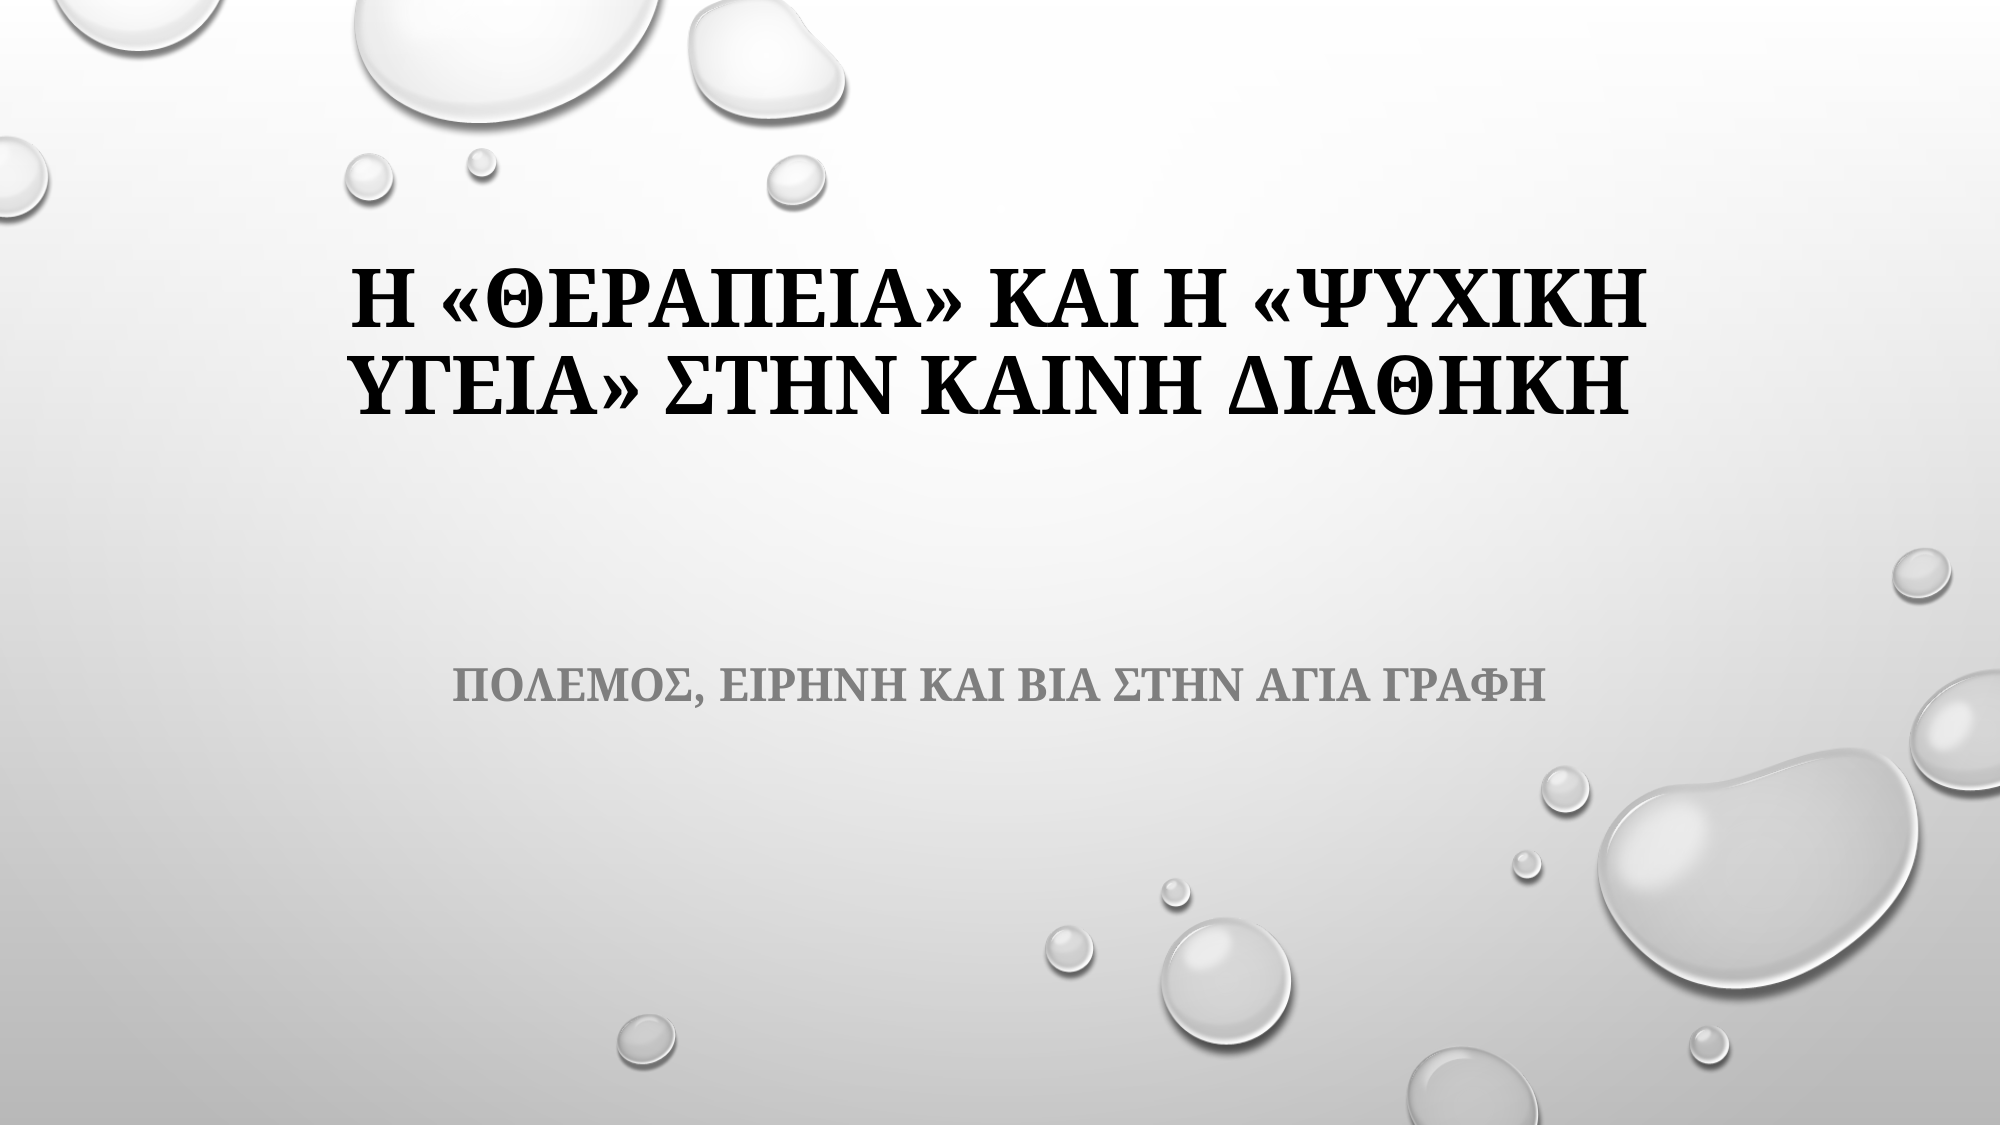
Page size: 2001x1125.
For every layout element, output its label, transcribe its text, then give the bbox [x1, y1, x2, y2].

title Η «θεραπεια» KAI H «ΨΥΧΙΚΗ ΥΓΕΙΑ» ΣΤΗΝ ΚΑΙΝΗ ΔΙΑΘΗΚΗ [287, 213, 1713, 625]
subtitle ΠΟΛΕΜΟΣ, ΕΙΡΗΝΗ ΚΑΙ ΒΙΑ ΣΤΗΝ ΑΓΙΑ ΓΡΑΦΗ [287, 637, 1713, 863]
